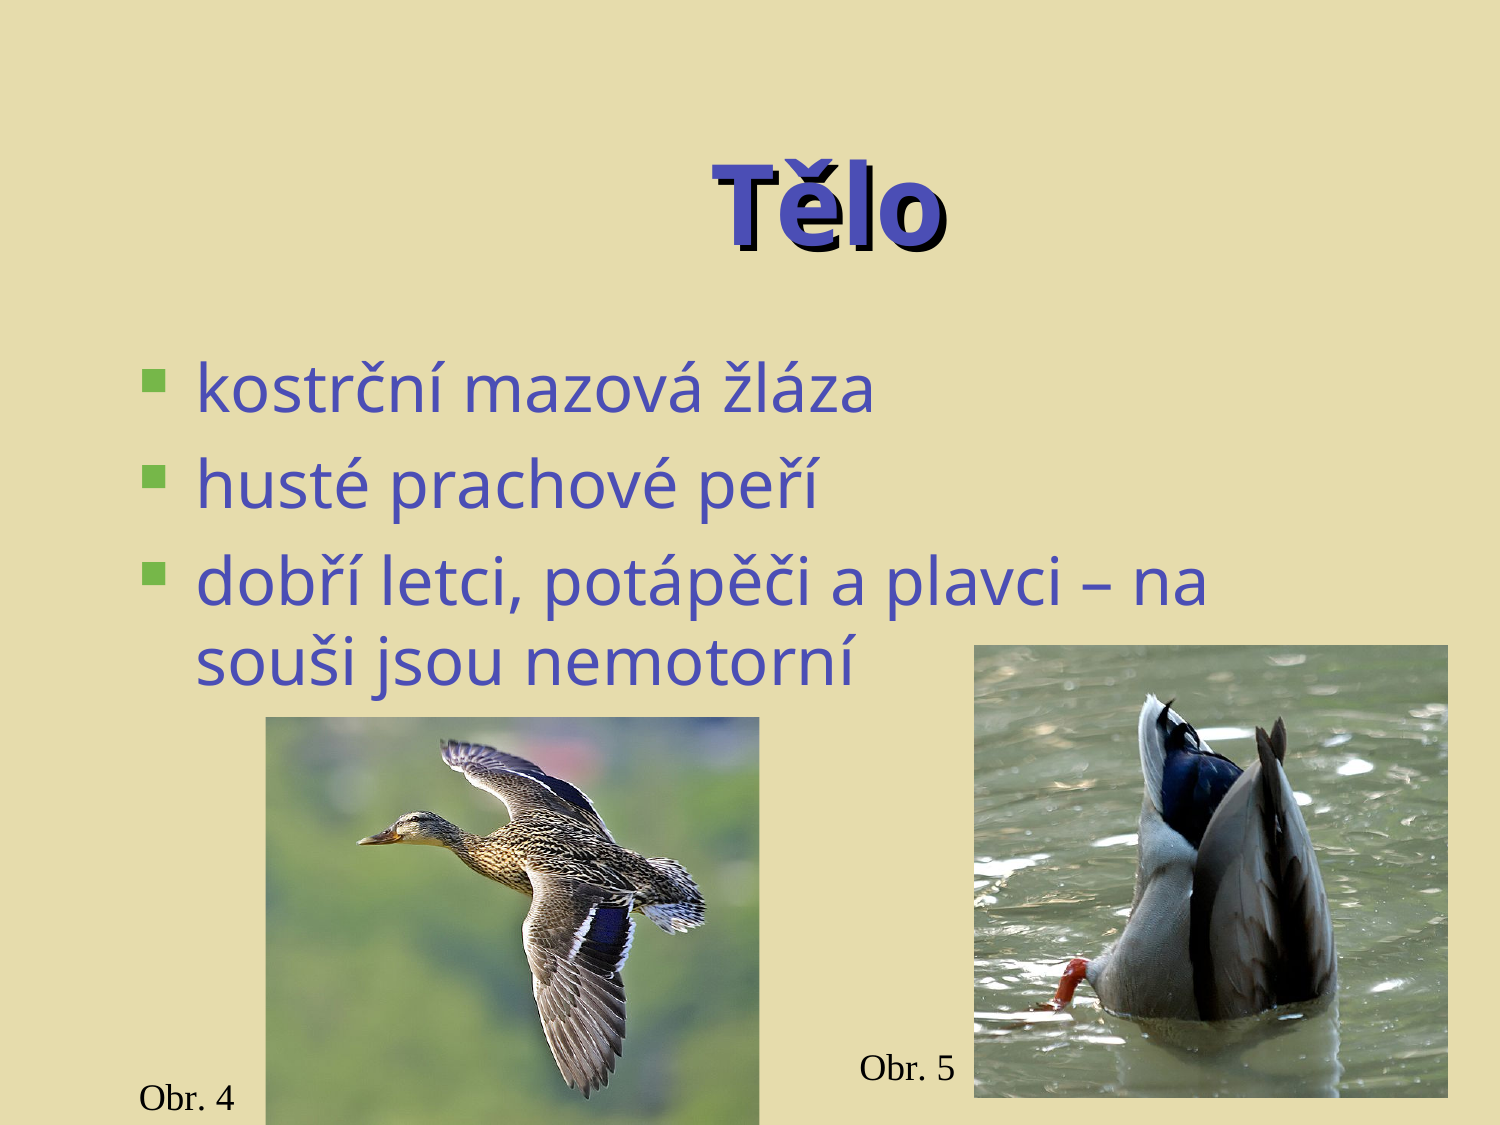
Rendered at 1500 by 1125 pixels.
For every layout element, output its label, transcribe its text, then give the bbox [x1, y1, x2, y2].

text_box Obr. 5 [844, 1034, 974, 1096]
list kostrční mazová žláza husté prachové peří dobří letci, potápěči a plavci – na souši jsou nemotorní [123, 338, 1399, 1125]
picture [265, 717, 760, 1125]
title Tělo [188, 35, 1468, 276]
text_box Obr. 4 [123, 1064, 265, 1125]
picture [974, 645, 1448, 1098]
